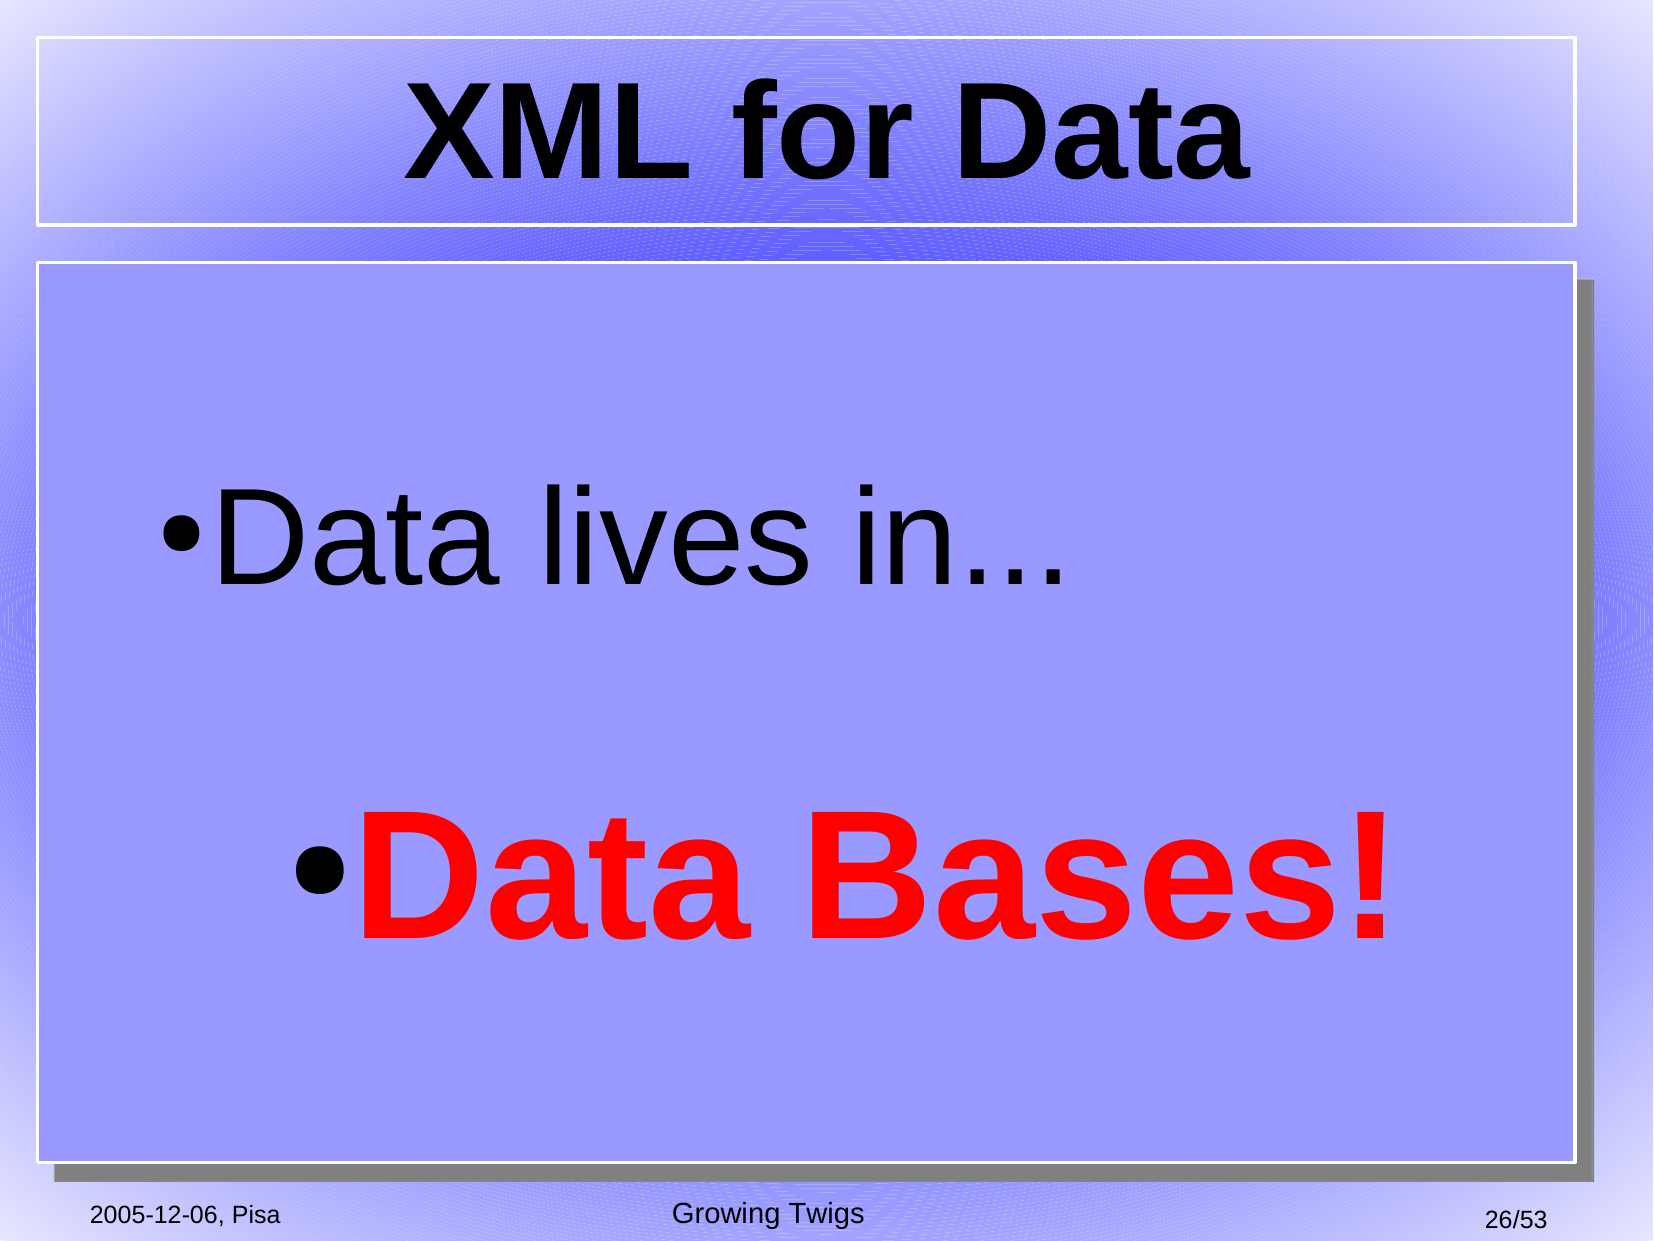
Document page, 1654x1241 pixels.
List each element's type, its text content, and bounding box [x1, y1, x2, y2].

list Data lives in... Data Bases! [121, 459, 1533, 1127]
title XML for Data [121, 37, 1533, 226]
